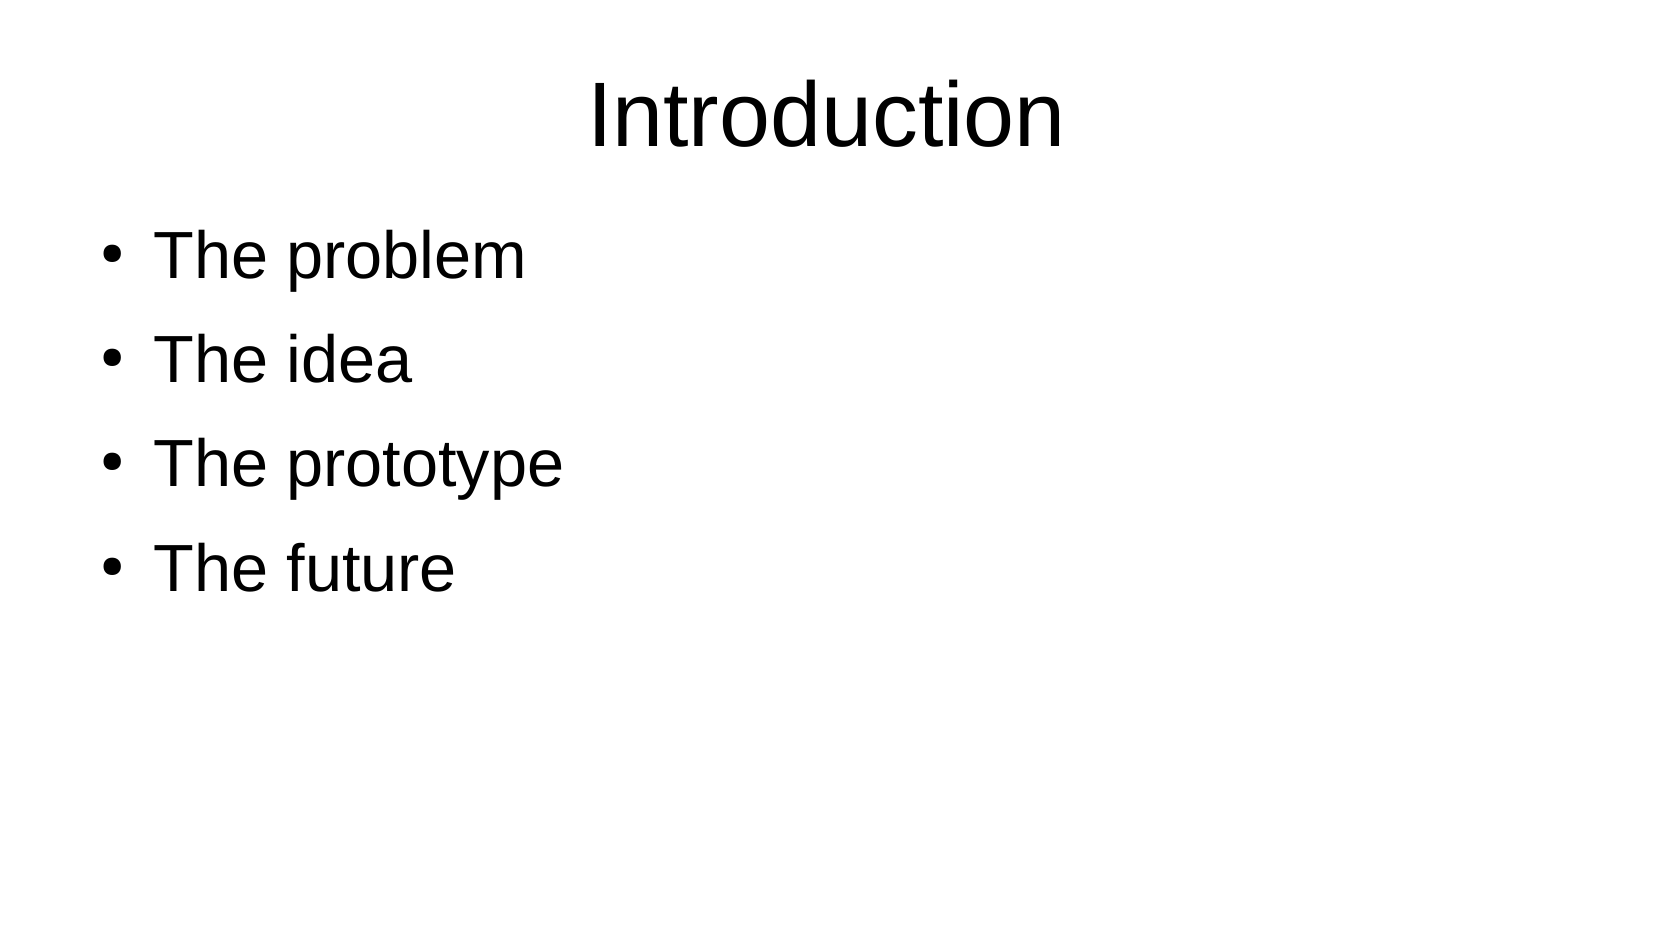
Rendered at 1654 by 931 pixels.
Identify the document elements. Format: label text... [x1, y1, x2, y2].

list The problem The idea The prototype The future [82, 217, 1571, 758]
title Introduction [82, 37, 1571, 193]
